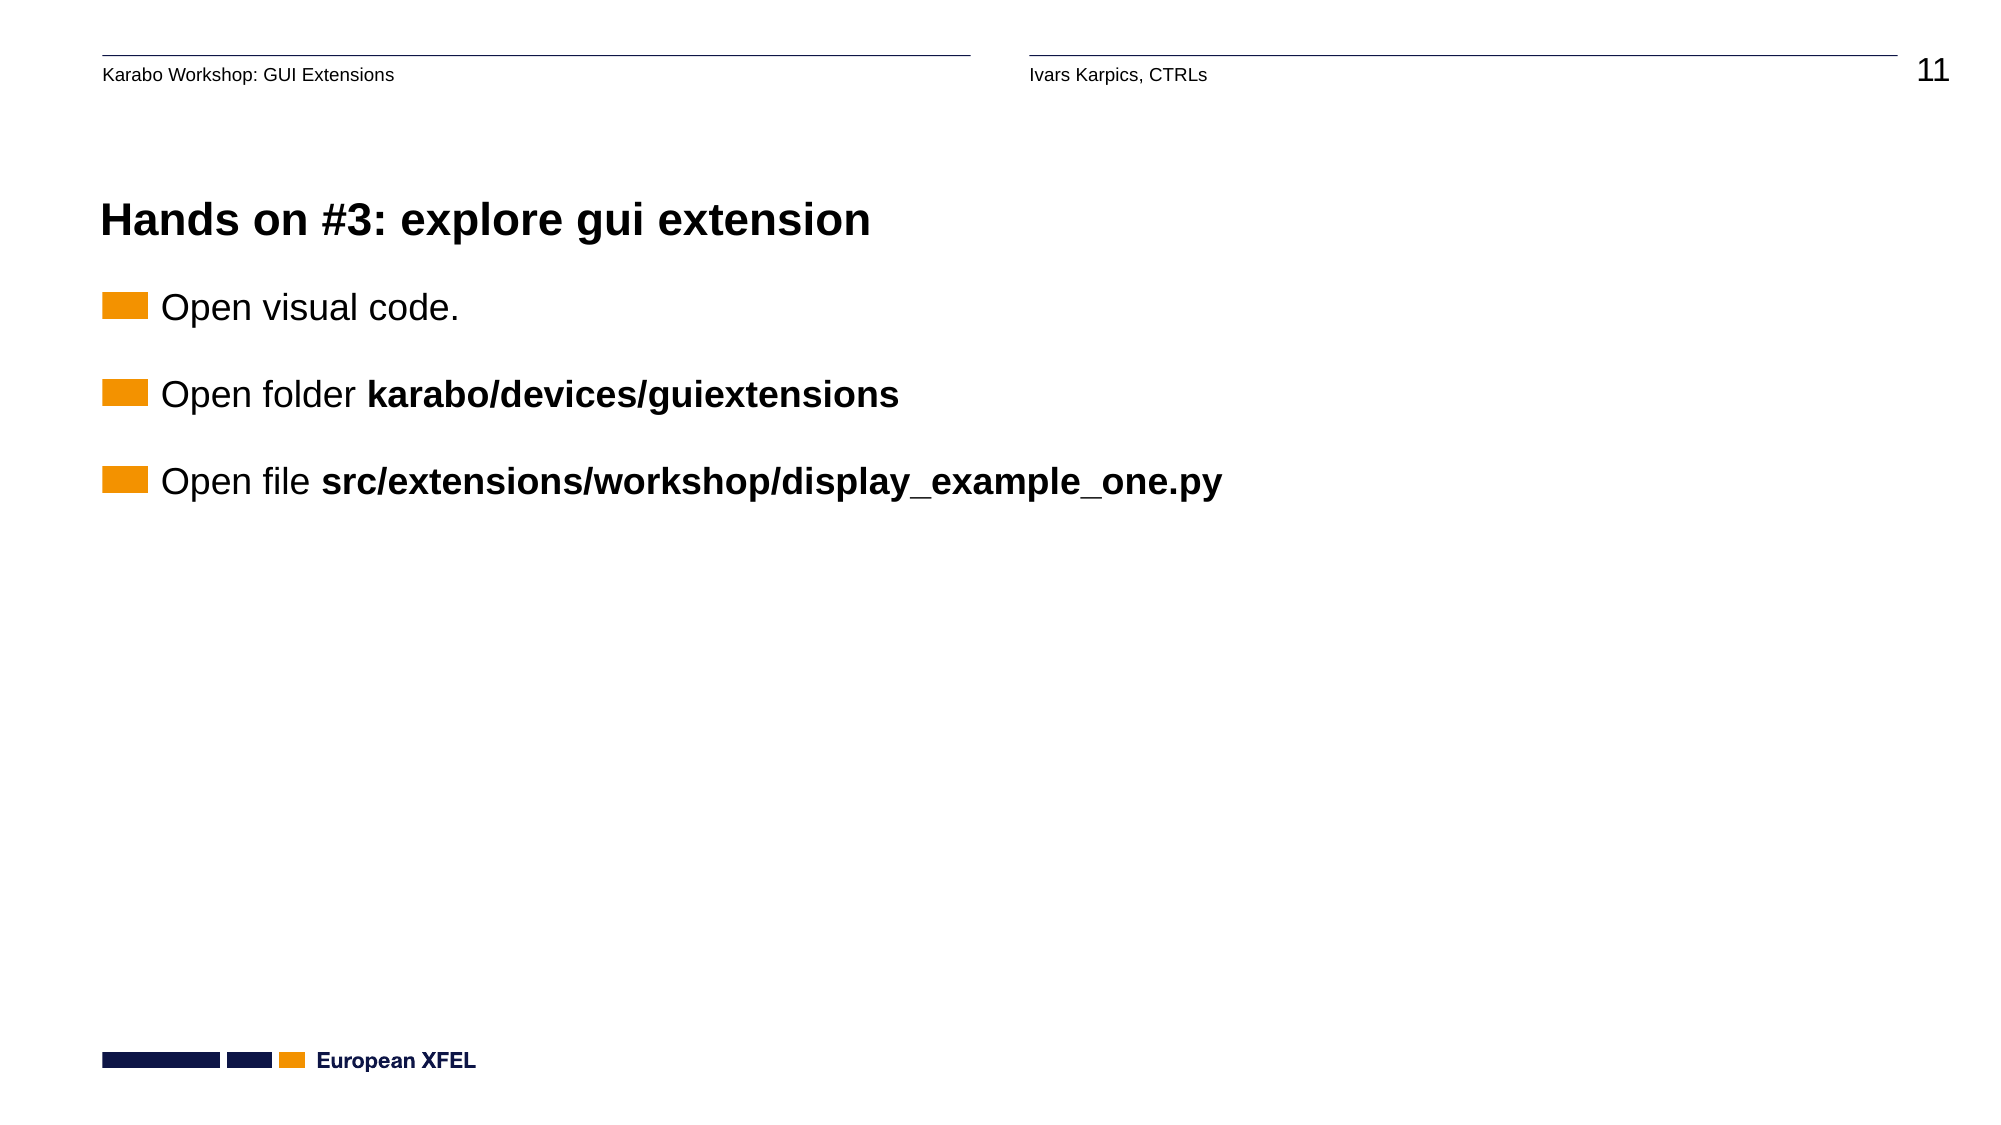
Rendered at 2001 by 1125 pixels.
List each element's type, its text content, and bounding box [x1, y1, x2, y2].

title Hands on #3: explore gui extension [100, 116, 1898, 245]
list Open visual code. Open folder karabo/devices/guiextensions Open file src/extensions/workshop/display_example_one.py [102, 278, 1898, 917]
